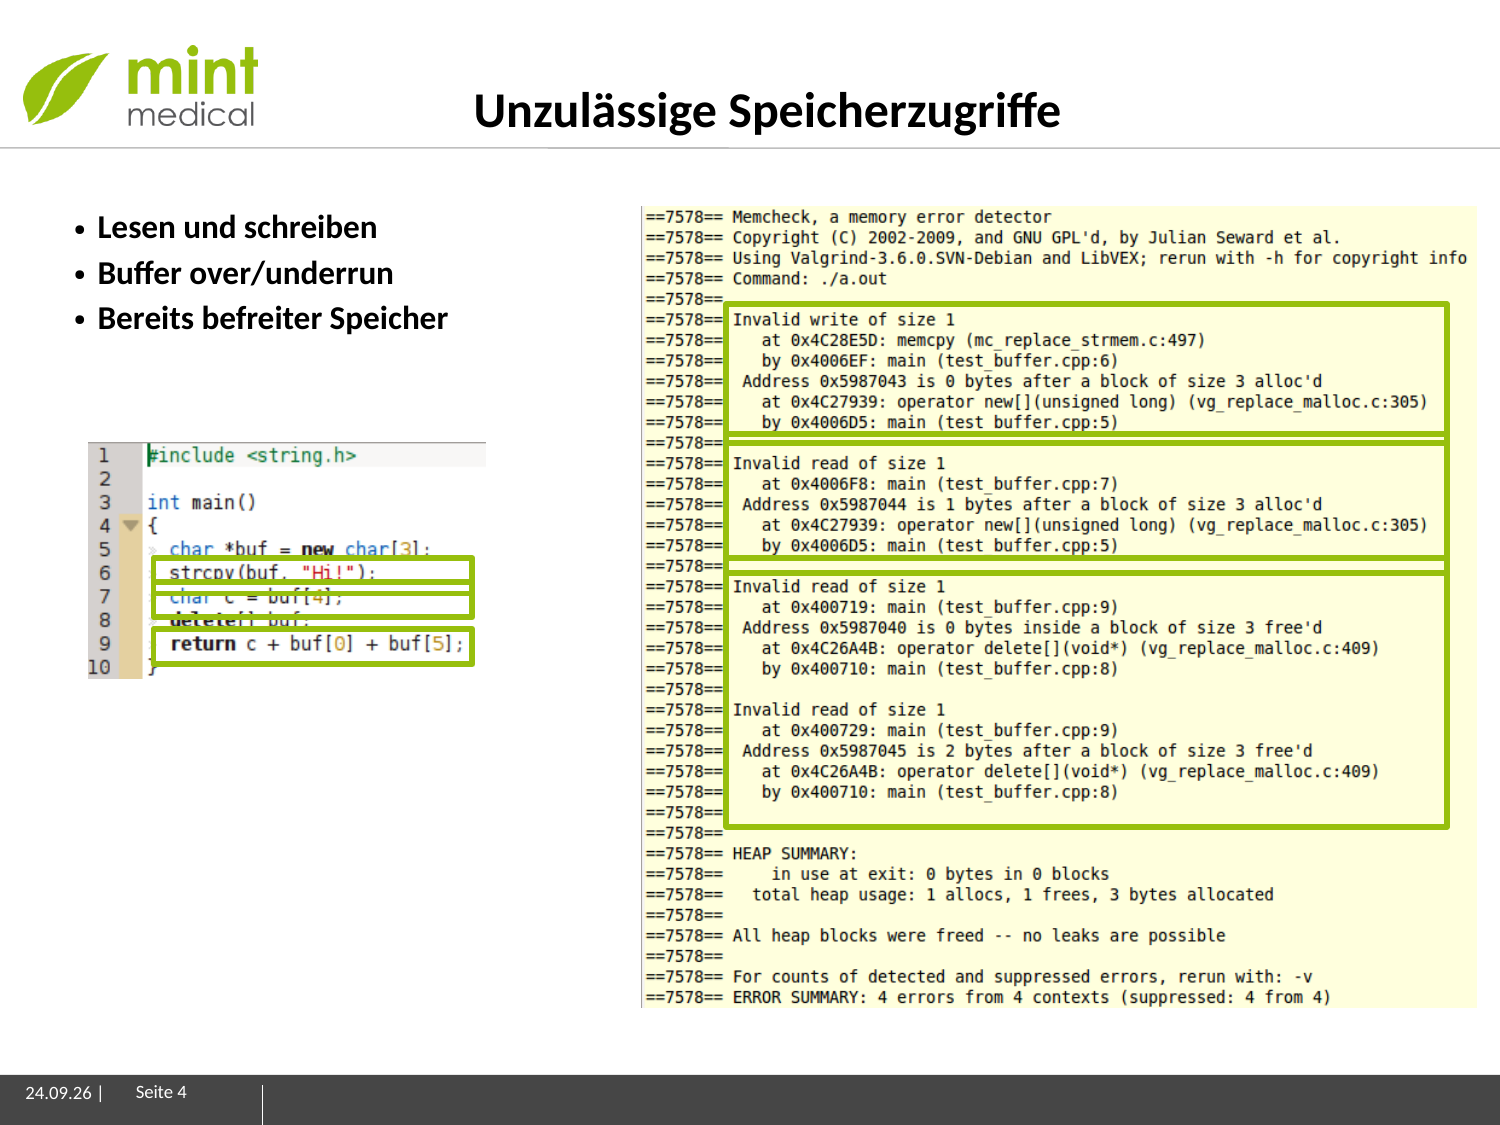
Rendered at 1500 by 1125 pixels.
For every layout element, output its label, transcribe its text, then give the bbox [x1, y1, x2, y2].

picture [641, 206, 1477, 1008]
text_box Lesen und schreiben Buffer over/underrun Bereits befreiter Speicher [59, 206, 641, 361]
picture [23, 45, 258, 126]
title Unzulässige Speicherzugriffe [253, 70, 1282, 146]
picture [88, 442, 486, 679]
